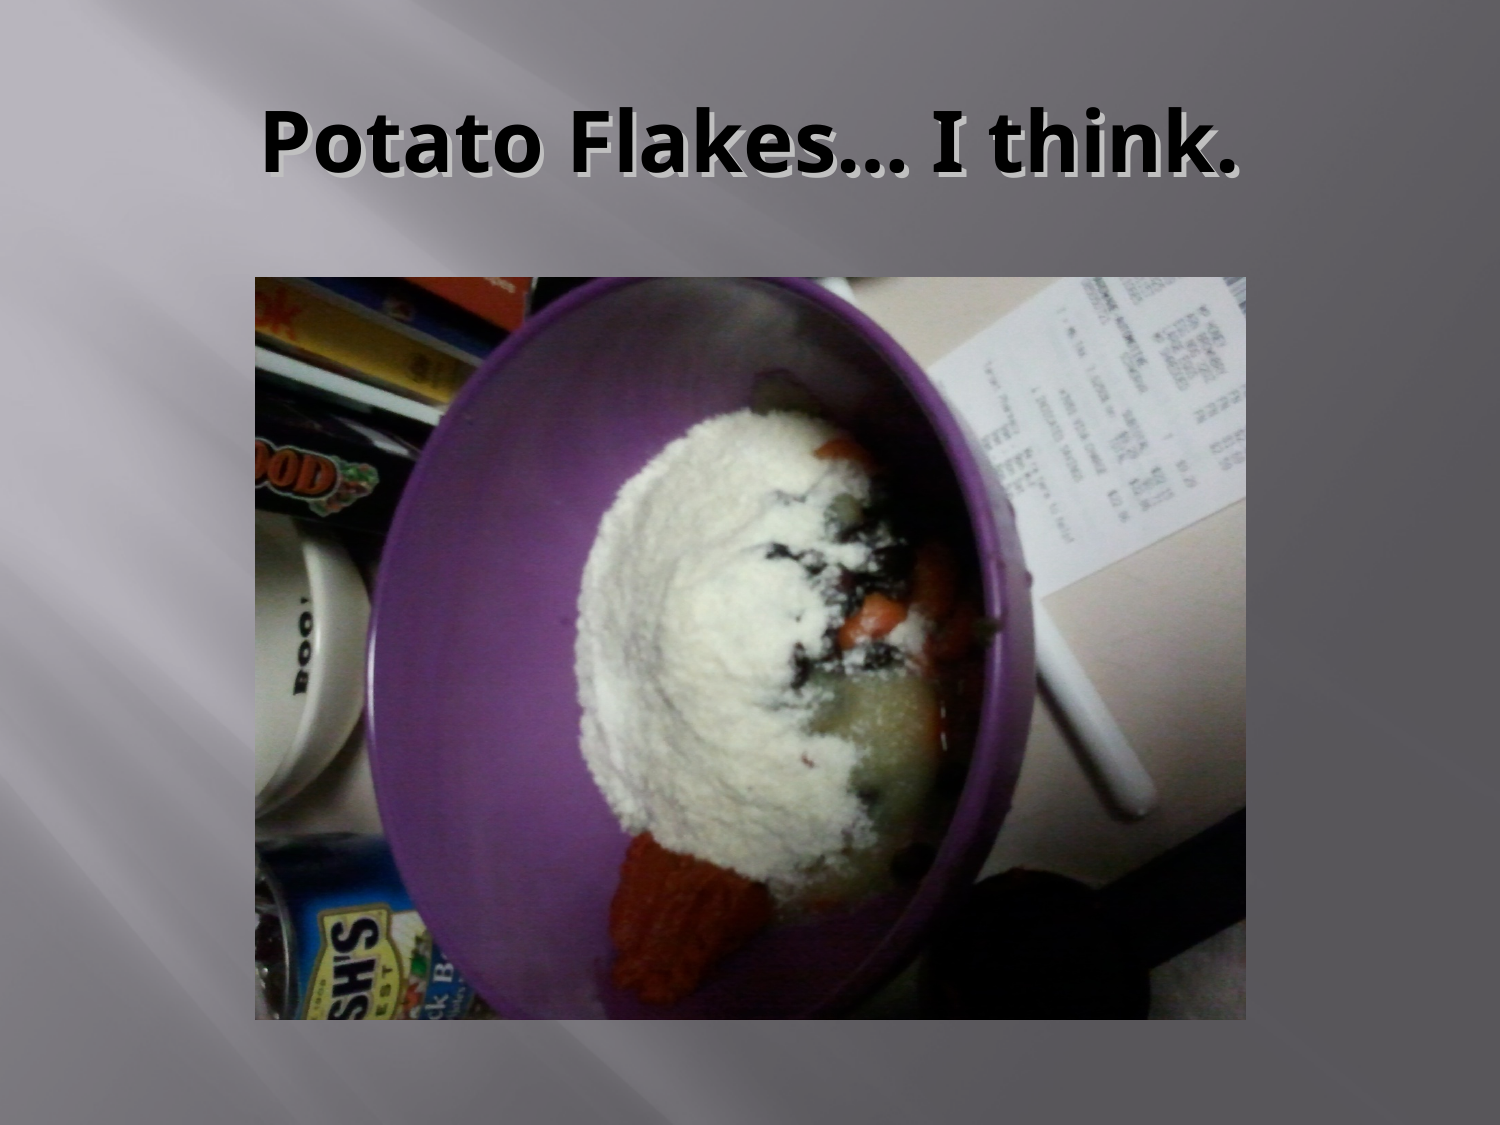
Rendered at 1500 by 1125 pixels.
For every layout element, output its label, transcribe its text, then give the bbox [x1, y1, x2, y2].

title Potato Flakes… I think. [75, 45, 1426, 233]
picture [255, 277, 1246, 1020]
